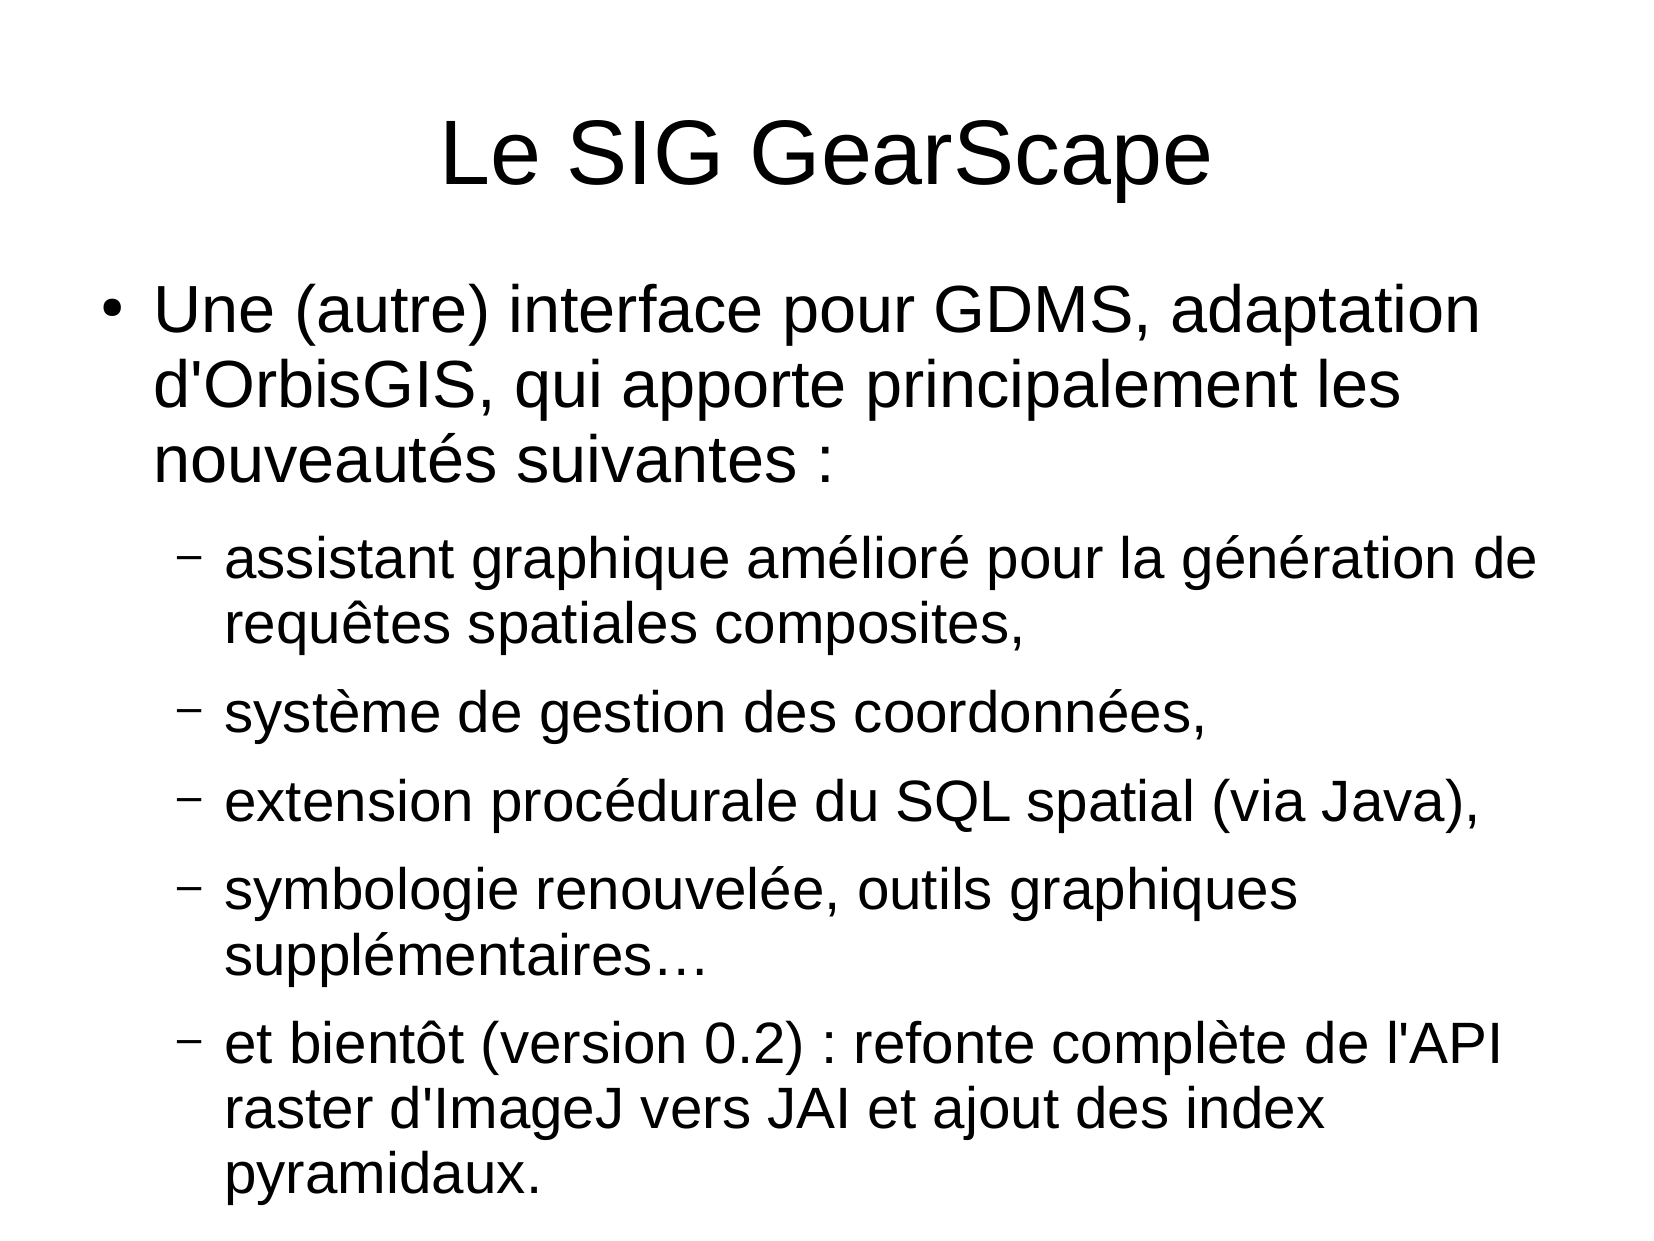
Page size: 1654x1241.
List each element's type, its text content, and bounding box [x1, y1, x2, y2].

list Une (autre) interface pour GDMS, adaptation d'OrbisGIS, qui apporte principalement les nouveautés suivantes : assistant graphique amélioré pour la génération de requêtes spatiales composites, système de gestion des coordonnées, extension procédurale du SQL spatial (via Java), symbologie renouvelée, outils graphiques supplémentaires… et bientôt (version 0.2) : refonte complète de l'API raster d'ImageJ vers JAI et ajout des index pyramidaux. [82, 272, 1571, 1207]
title Le SIG GearScape [82, 56, 1571, 250]
